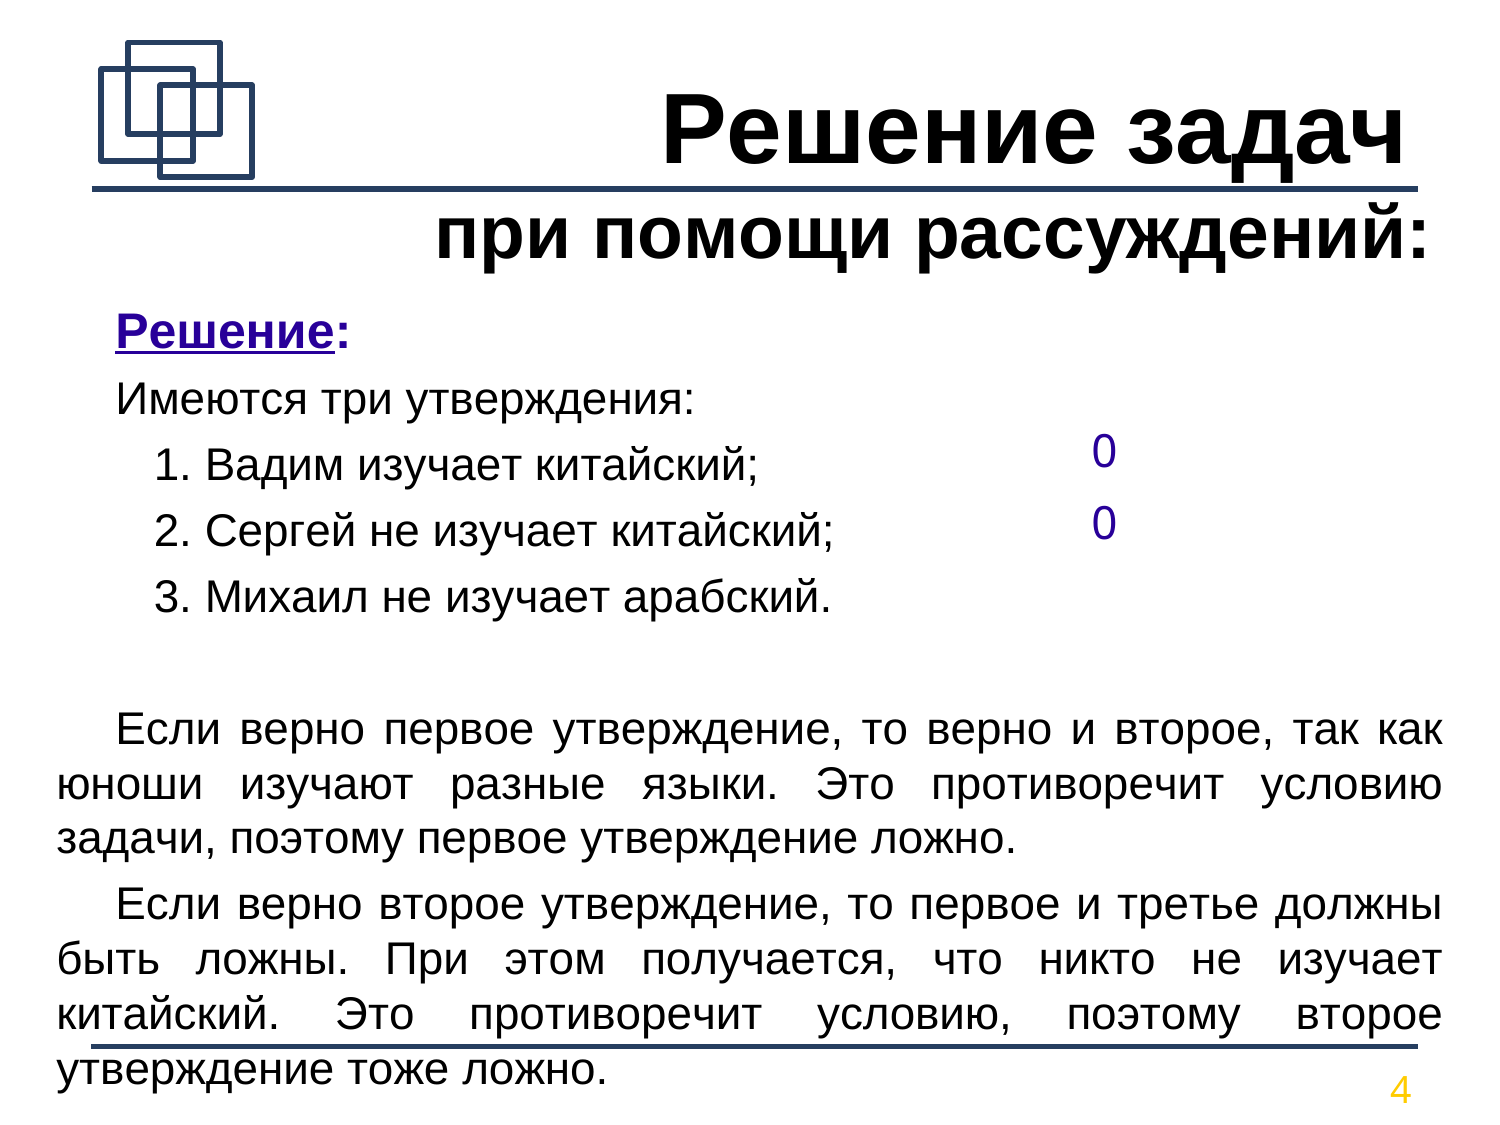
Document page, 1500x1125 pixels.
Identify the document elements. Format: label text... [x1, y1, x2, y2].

list Решение: Имеются три утверждения: 1. Вадим изучает китайский; 2. Сергей не изучает китайский; 3. Михаил не изучает арабский. Если верно первое утверждение, то верно и второе, так как юноши изучают разные языки. Это противоречит условию задачи, поэтому первое утверждение ложно. Если верно второе утверждение, то первое и третье должны быть ложны. При этом получается, что никто не изучает китайский. Это противоречит условию, поэтому второе утверждение тоже ложно. [41, 290, 1459, 1125]
text_box 0 0 [1068, 413, 1140, 629]
text_box Решение задач при помощи рассуждений: [41, 48, 1447, 289]
